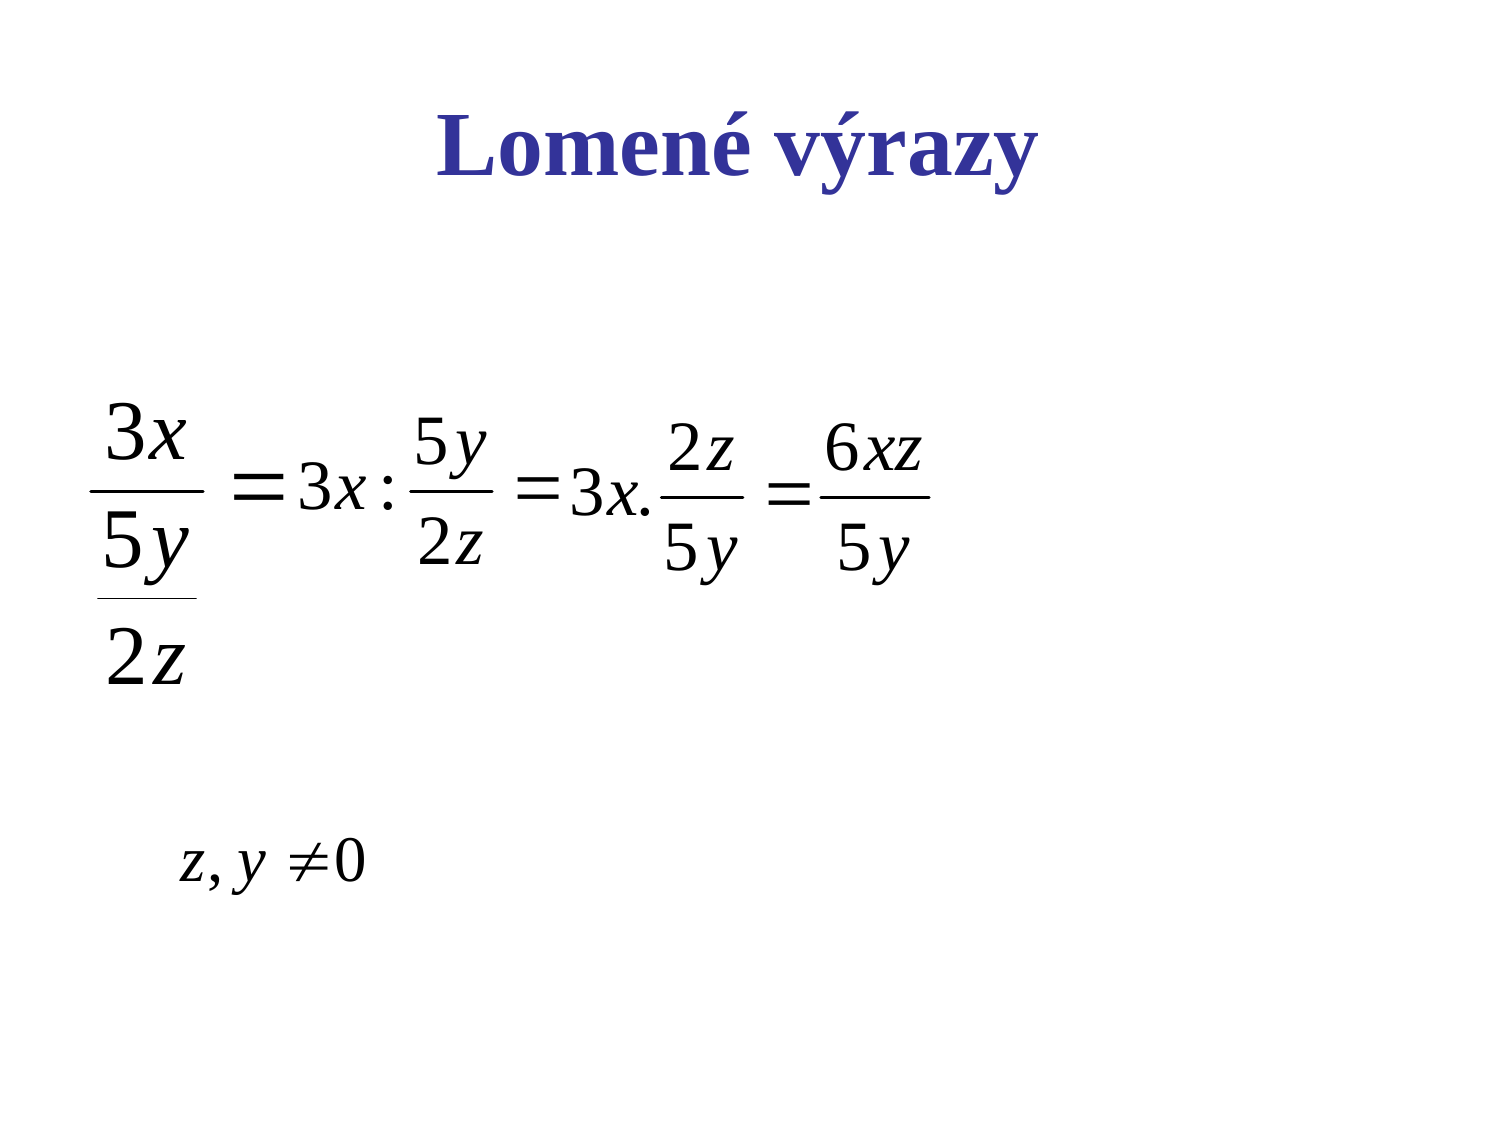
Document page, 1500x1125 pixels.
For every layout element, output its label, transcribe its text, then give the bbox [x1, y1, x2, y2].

chart [167, 822, 378, 909]
chart [76, 378, 946, 705]
title Lomené výrazy [75, 45, 1426, 233]
